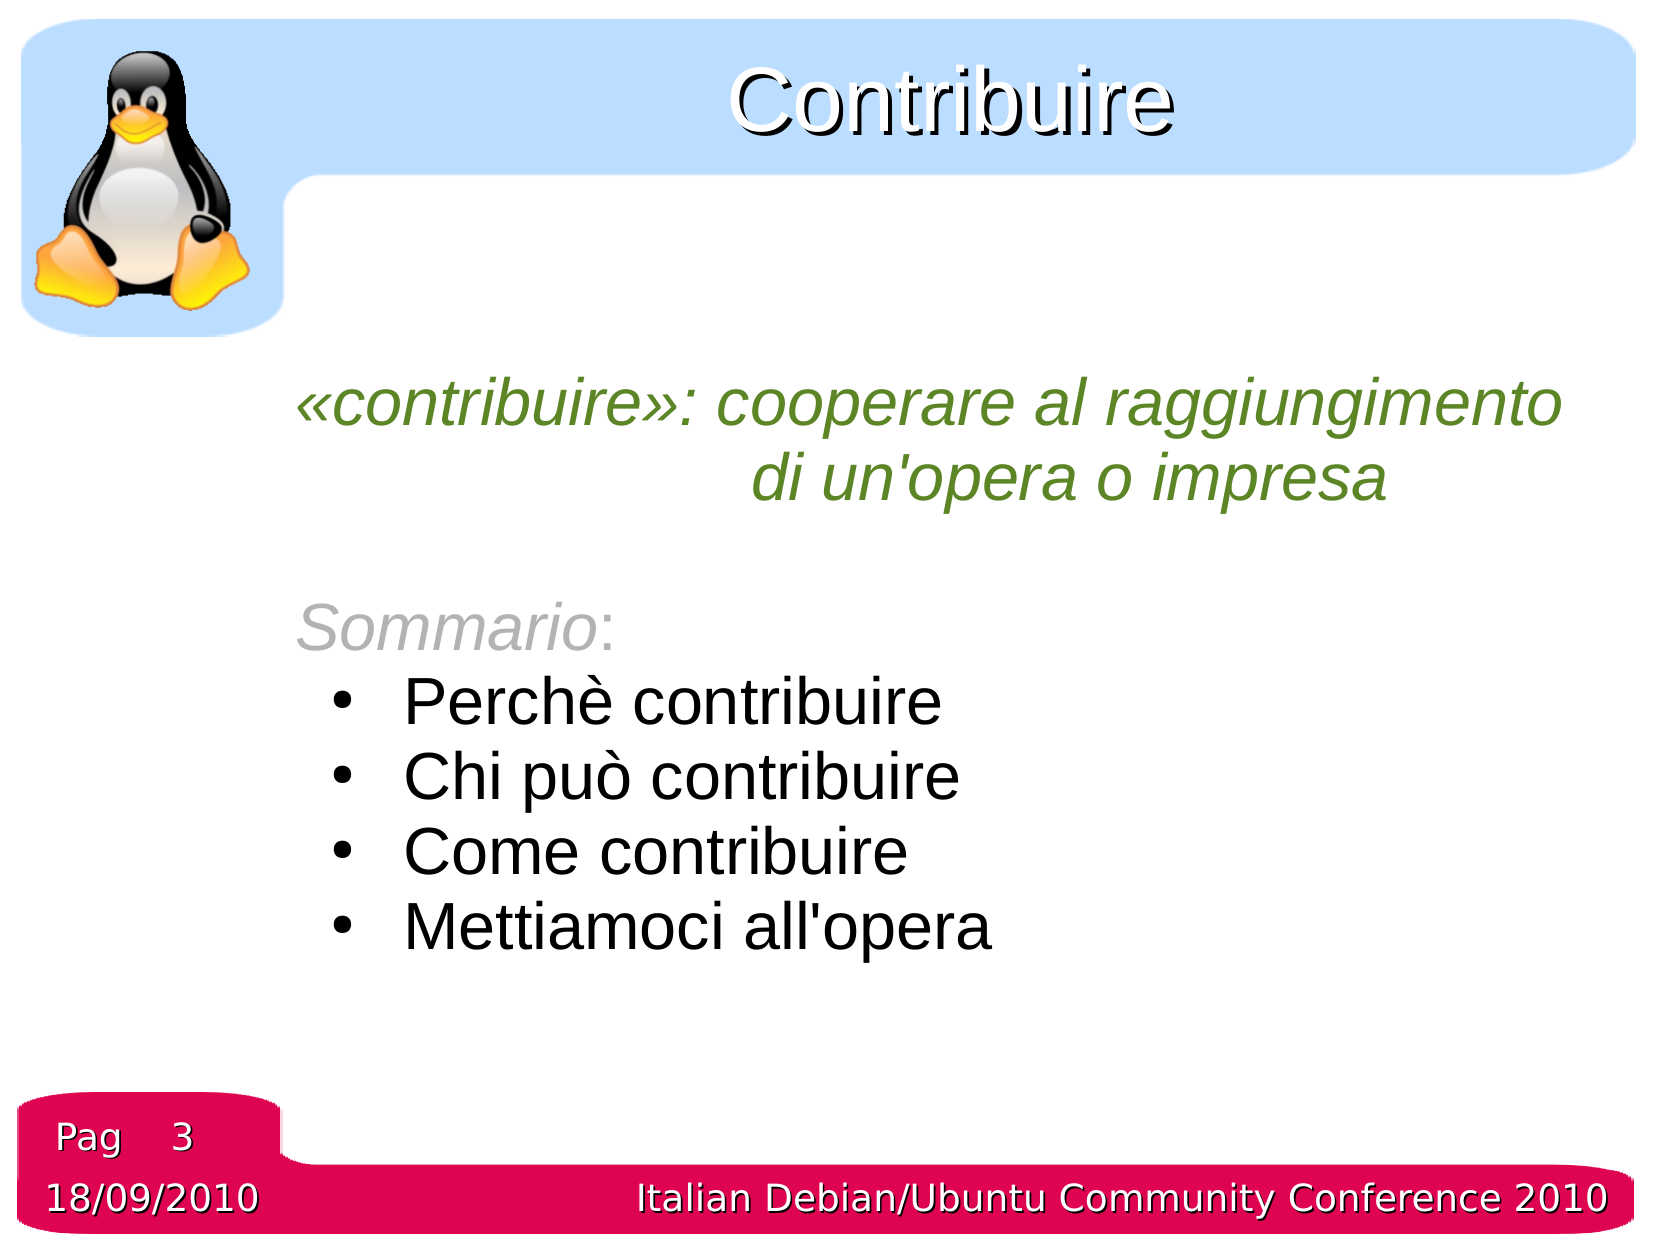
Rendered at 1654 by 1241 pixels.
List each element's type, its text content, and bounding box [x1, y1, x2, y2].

picture [17, 1092, 295, 1234]
subtitle «contribuire»: cooperare al raggiungimento di un'opera o impresa Sommario: Perchè contribuire Chi può contribuire Come contribuire Mettiamoci all'opera [295, 206, 1625, 1123]
text_box Pag <numero> [41, 1108, 394, 1182]
picture [284, 1092, 1634, 1234]
title Contribuire [265, 3, 1636, 196]
picture [21, 19, 1636, 337]
text_box Italian Debian/Ubuntu Community Conference 2010 [621, 1169, 1625, 1241]
text_box 18/09/2010 [29, 1169, 284, 1241]
